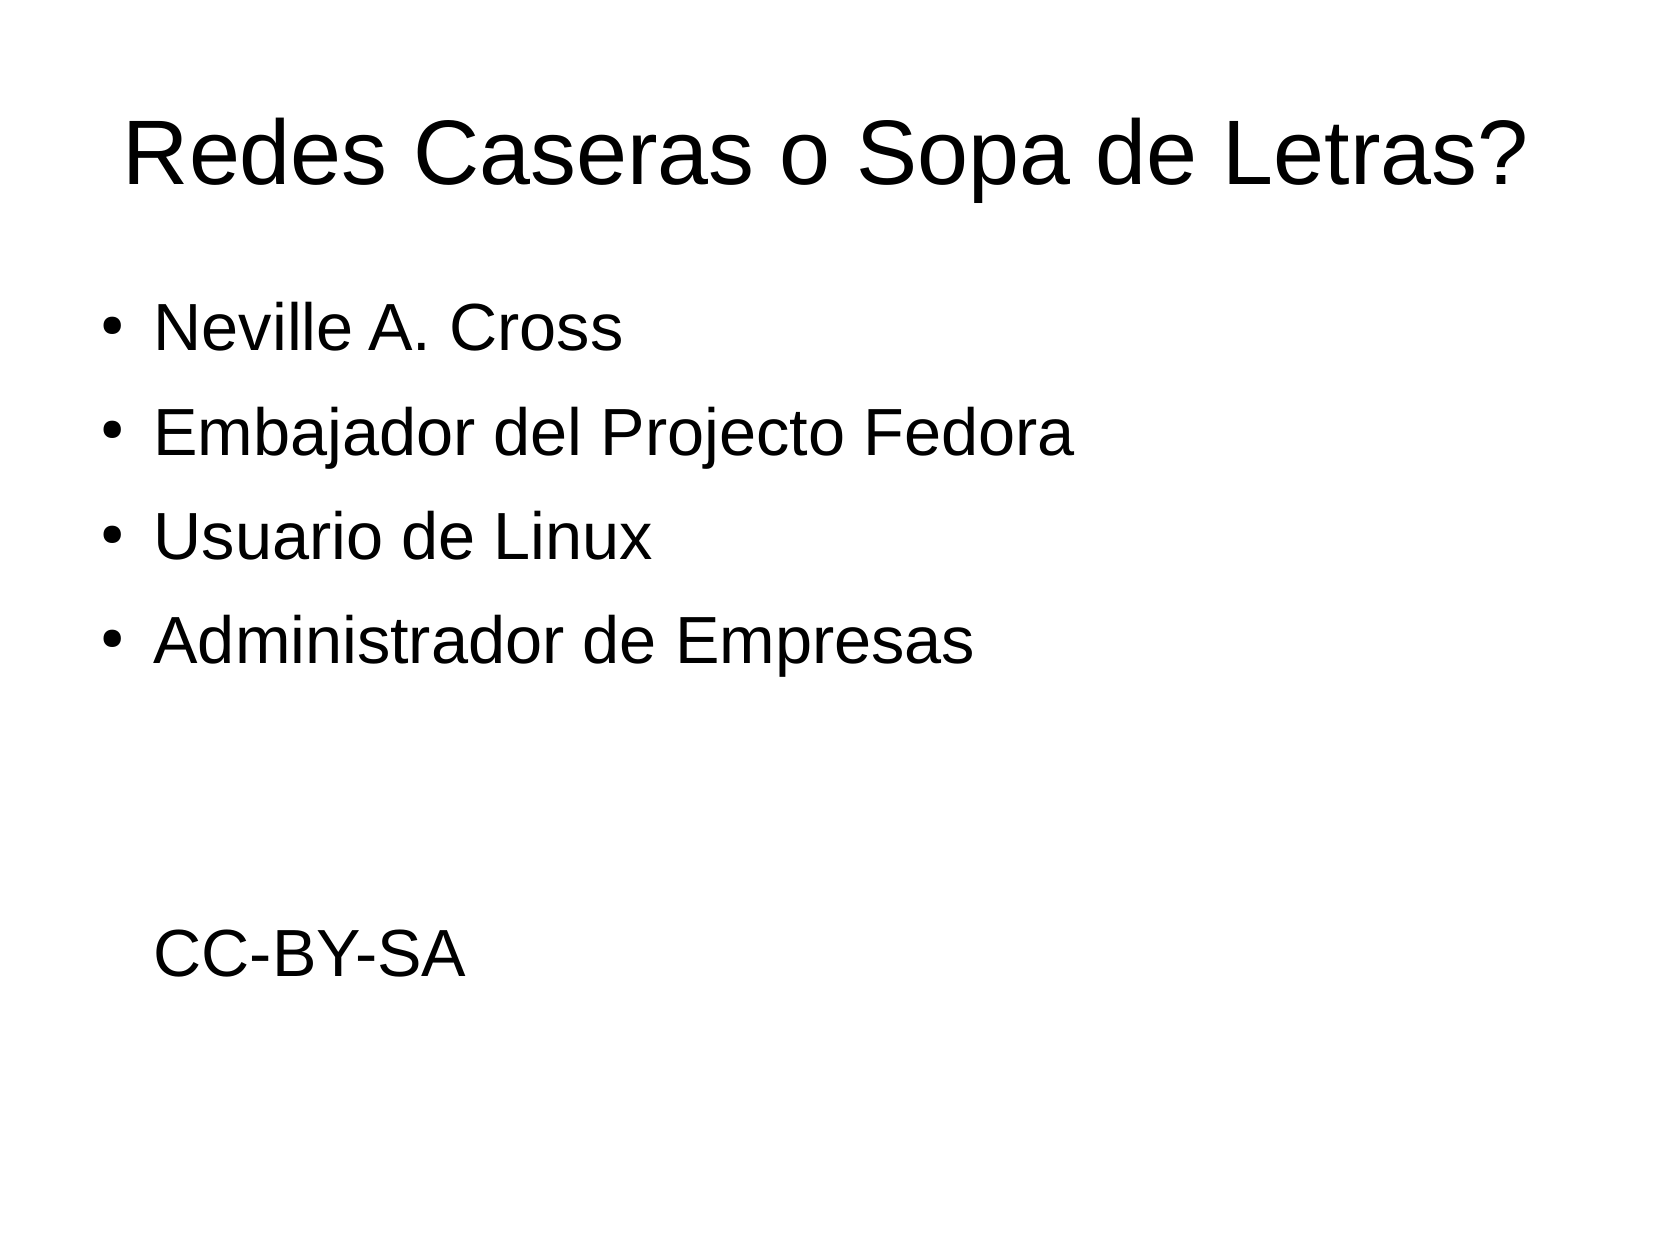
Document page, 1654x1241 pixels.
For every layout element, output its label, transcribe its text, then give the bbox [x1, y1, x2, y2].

title Redes Caseras o Sopa de Letras? [82, 49, 1571, 257]
list Neville A. Cross Embajador del Projecto Fedora Usuario de Linux Administrador de Empresas CC-BY-SA [82, 290, 1538, 1010]
